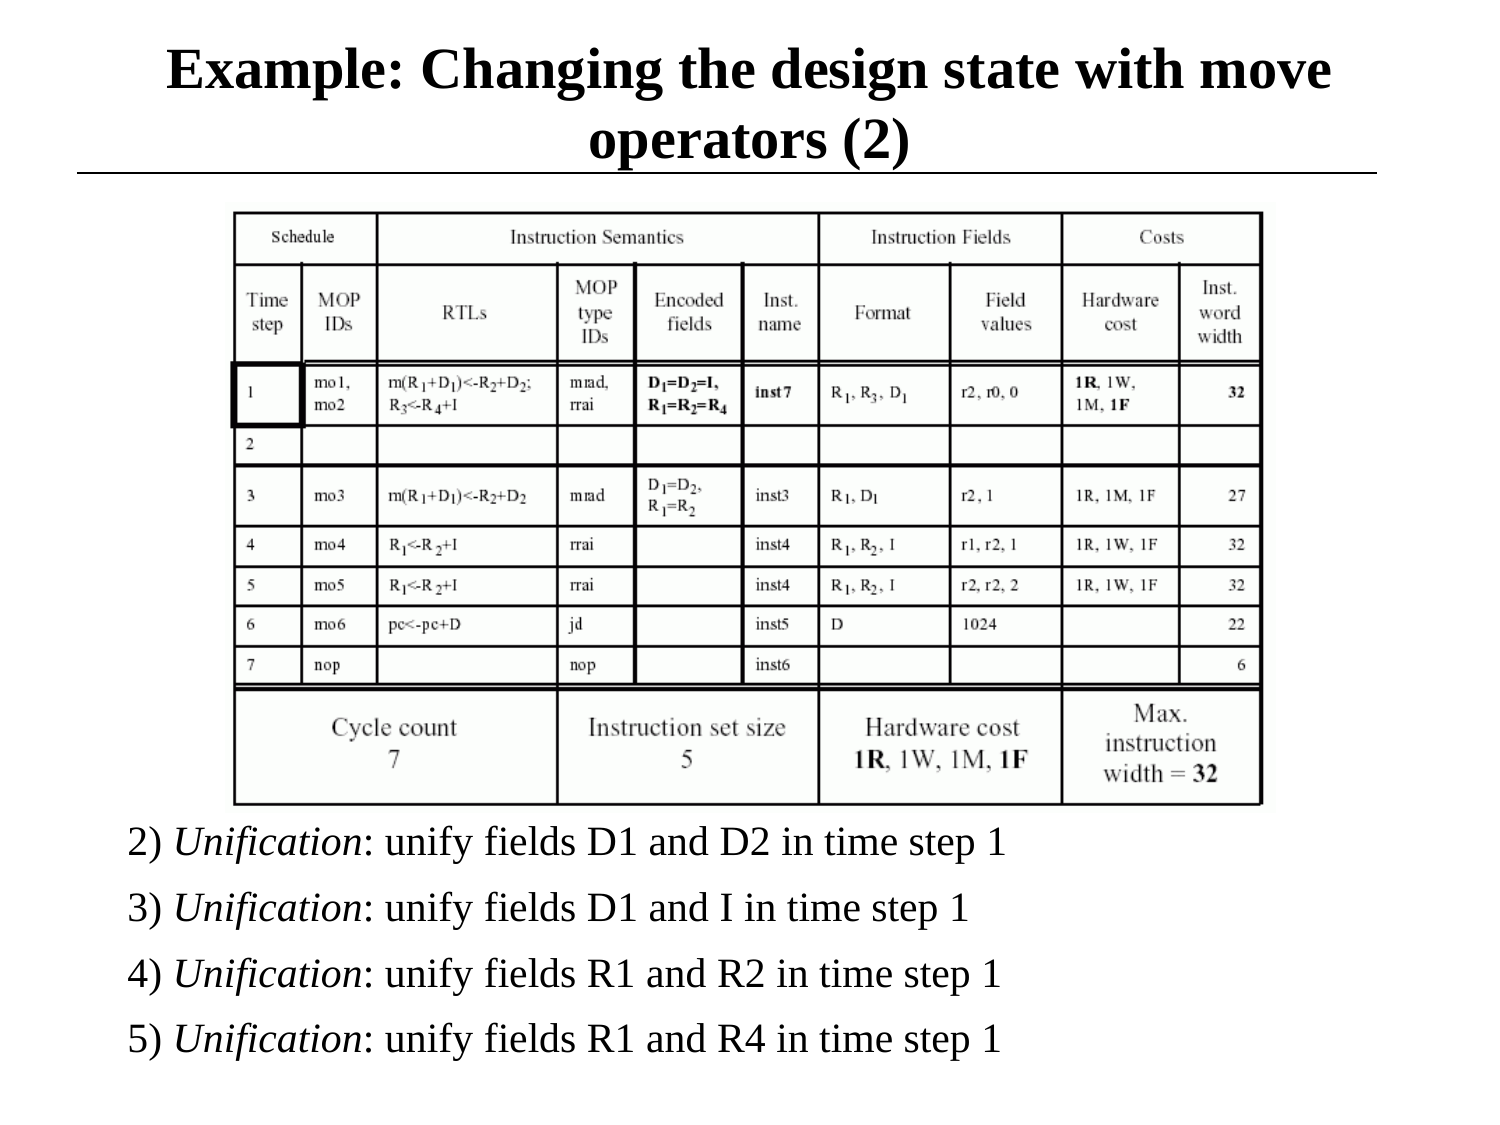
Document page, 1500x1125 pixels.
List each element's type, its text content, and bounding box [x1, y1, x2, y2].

text_box 2) Unification: unify fields D1 and D2 in time step 1 3) Unification: unify fields D1 and I in time step 1 4) Unification: unify fields R1 and R2 in time step 1 5) Unification: unify fields R1 and R4 in time step 1 [112, 812, 1138, 1063]
picture [225, 202, 1276, 813]
title Example: Changing the design state with move operators (2) [112, 22, 1388, 178]
